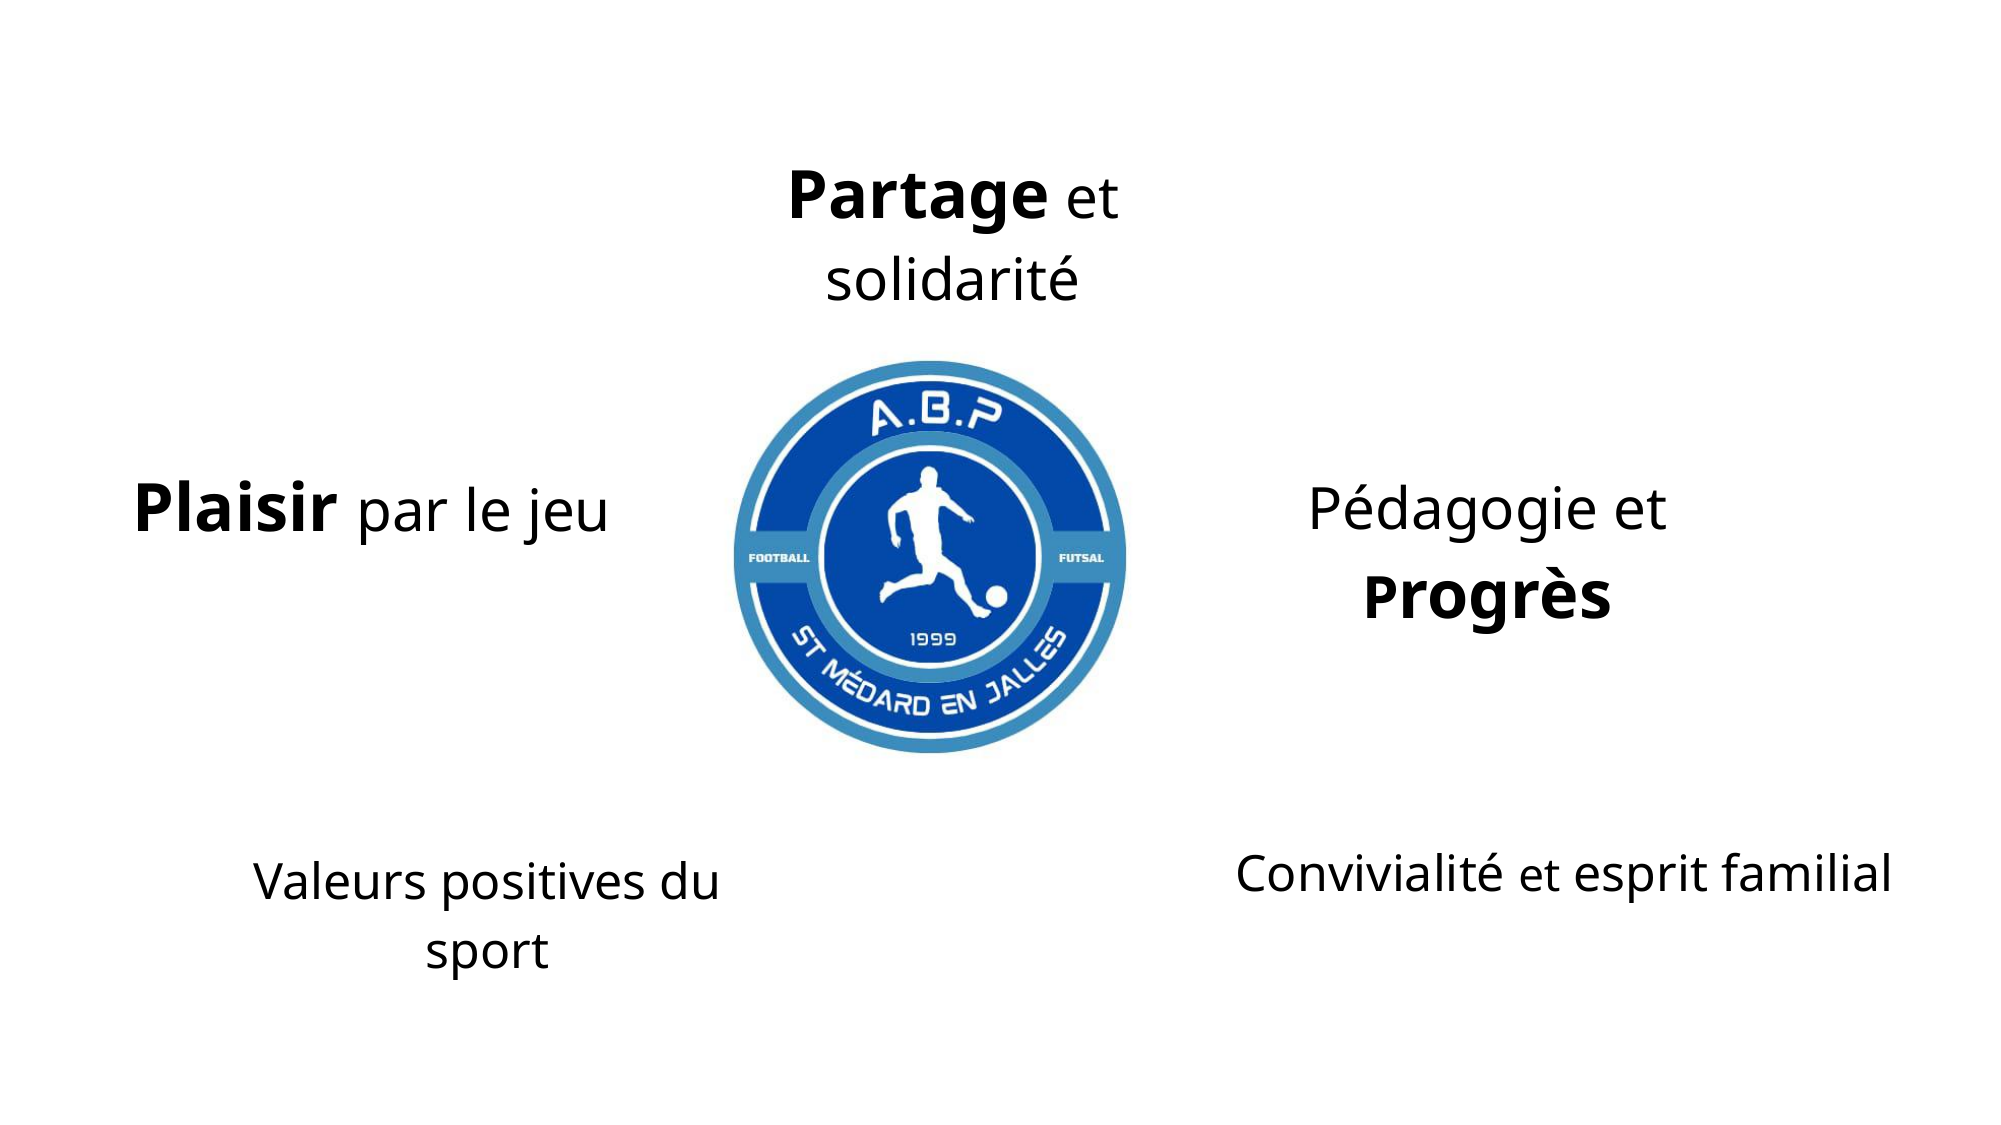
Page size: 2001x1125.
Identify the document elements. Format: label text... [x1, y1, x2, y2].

text_box Convivialité et esprit familial [1151, 830, 1978, 914]
text_box Valeurs positives du sport [196, 838, 779, 991]
text_box Partage et solidarité [662, 140, 1244, 325]
text_box Plaisir par le jeu [81, 452, 663, 559]
text_box Pédagogie et Progrès [1196, 460, 1779, 646]
picture [676, 303, 1184, 811]
